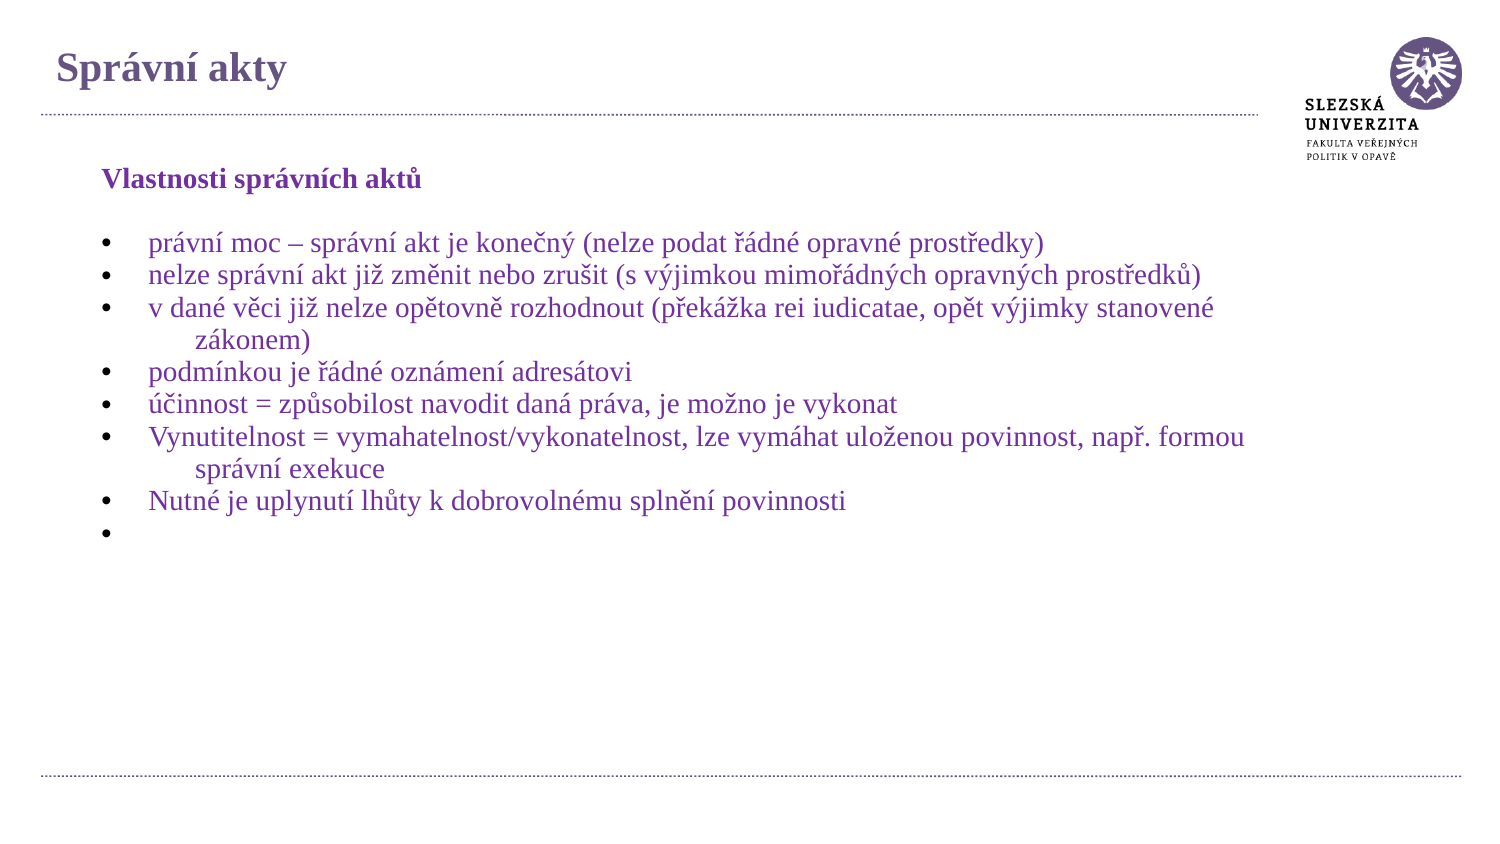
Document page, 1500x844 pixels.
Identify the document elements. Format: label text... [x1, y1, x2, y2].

text_box Vlastnosti správních aktů právní moc – správní akt je konečný (nelze podat řádné opravné prostředky) nelze správní akt již změnit nebo zrušit (s výjimkou mimořádných opravných prostředků) v dané věci již nelze opětovně rozhodnout (překážka rei iudicatae, opět výjimky stanovené zákonem) podmínkou je řádné oznámení adresátovi účinnost = způsobilost navodit daná práva, je možno je vykonat Vynutitelnost = vymahatelnost/vykonatelnost, lze vymáhat uloženou povinnost, např. formou správní exekuce Nutné je uplynutí lhůty k dobrovolnému splnění povinnosti [86, 154, 1311, 812]
title Správní akty [41, 32, 786, 116]
